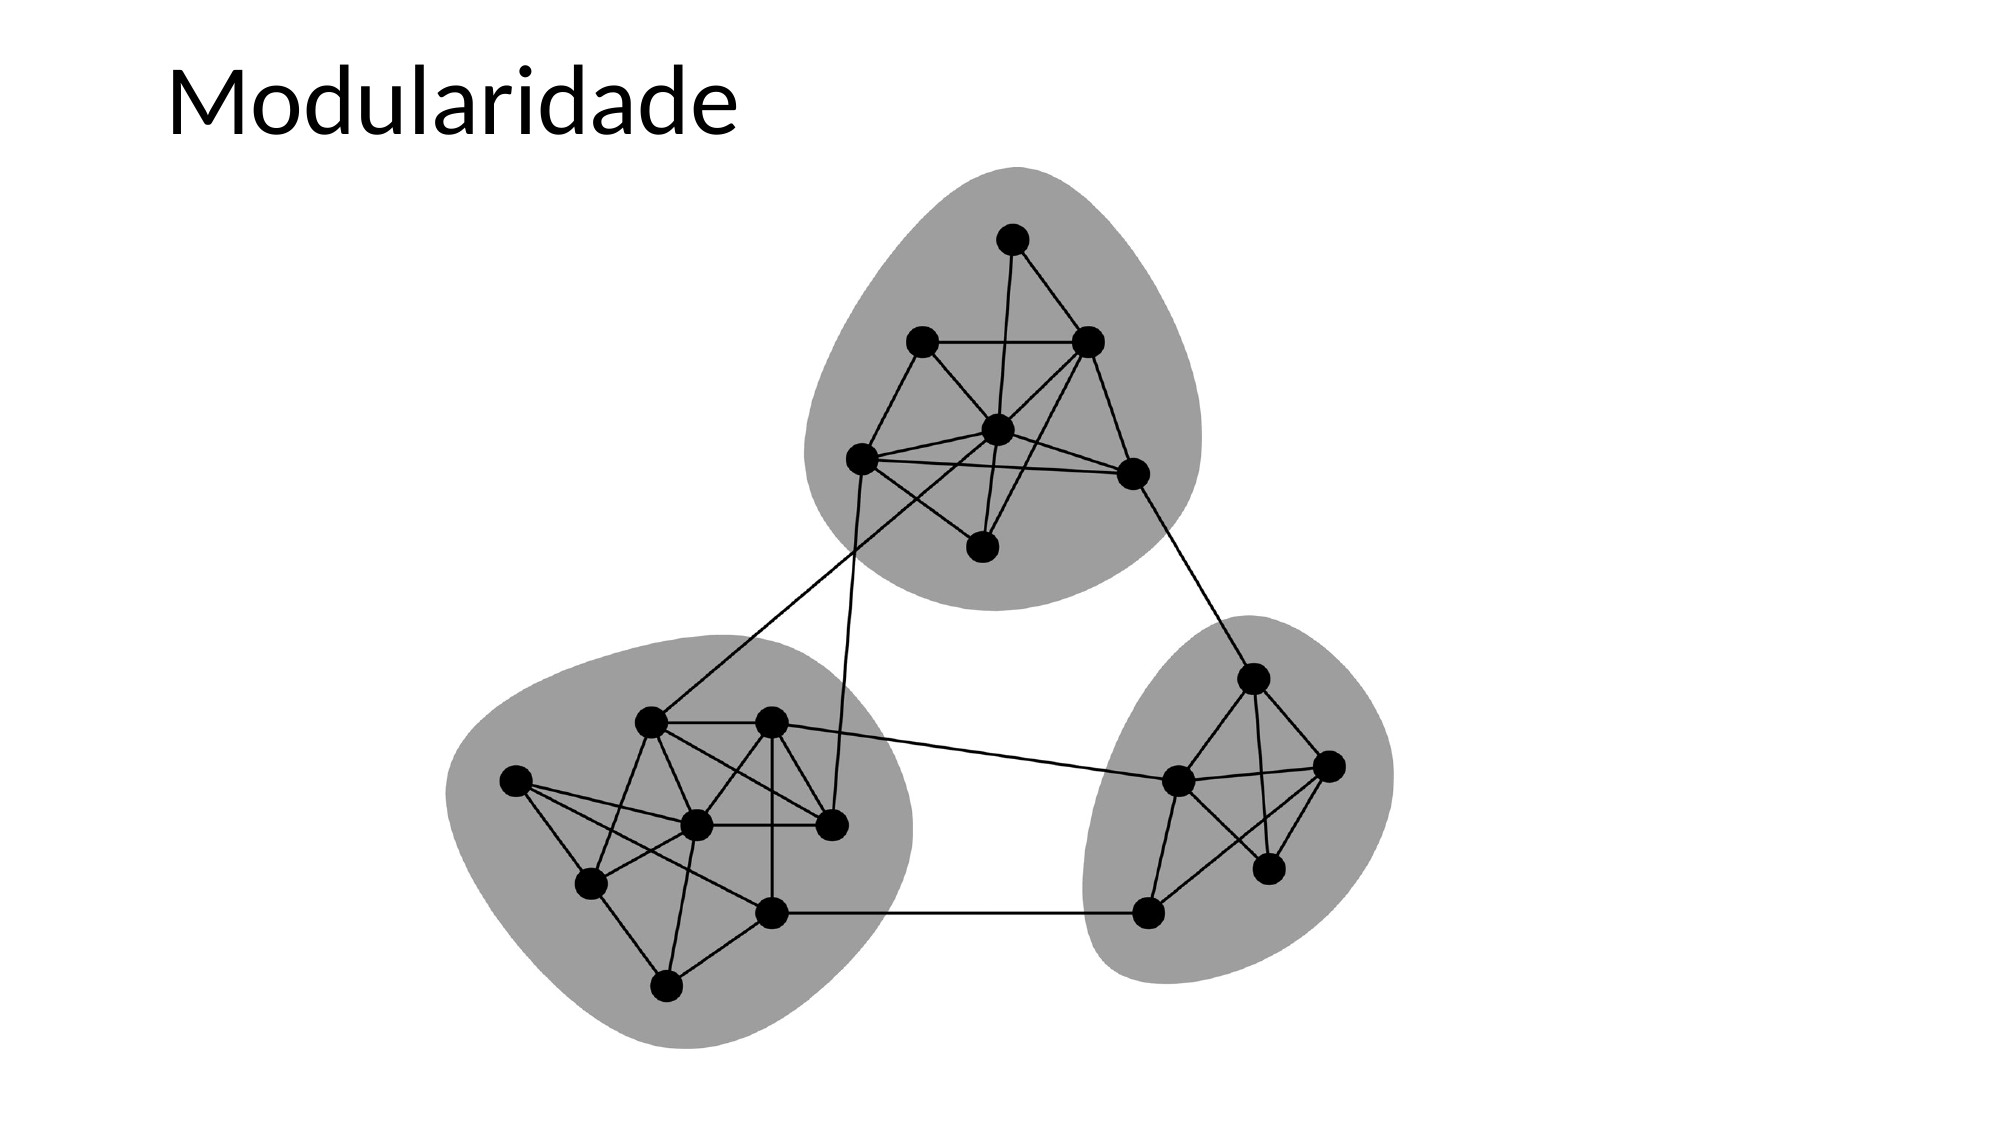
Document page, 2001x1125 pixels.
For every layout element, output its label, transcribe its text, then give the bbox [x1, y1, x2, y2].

picture [445, 167, 1394, 1049]
title Modularidade [165, 47, 1666, 168]
